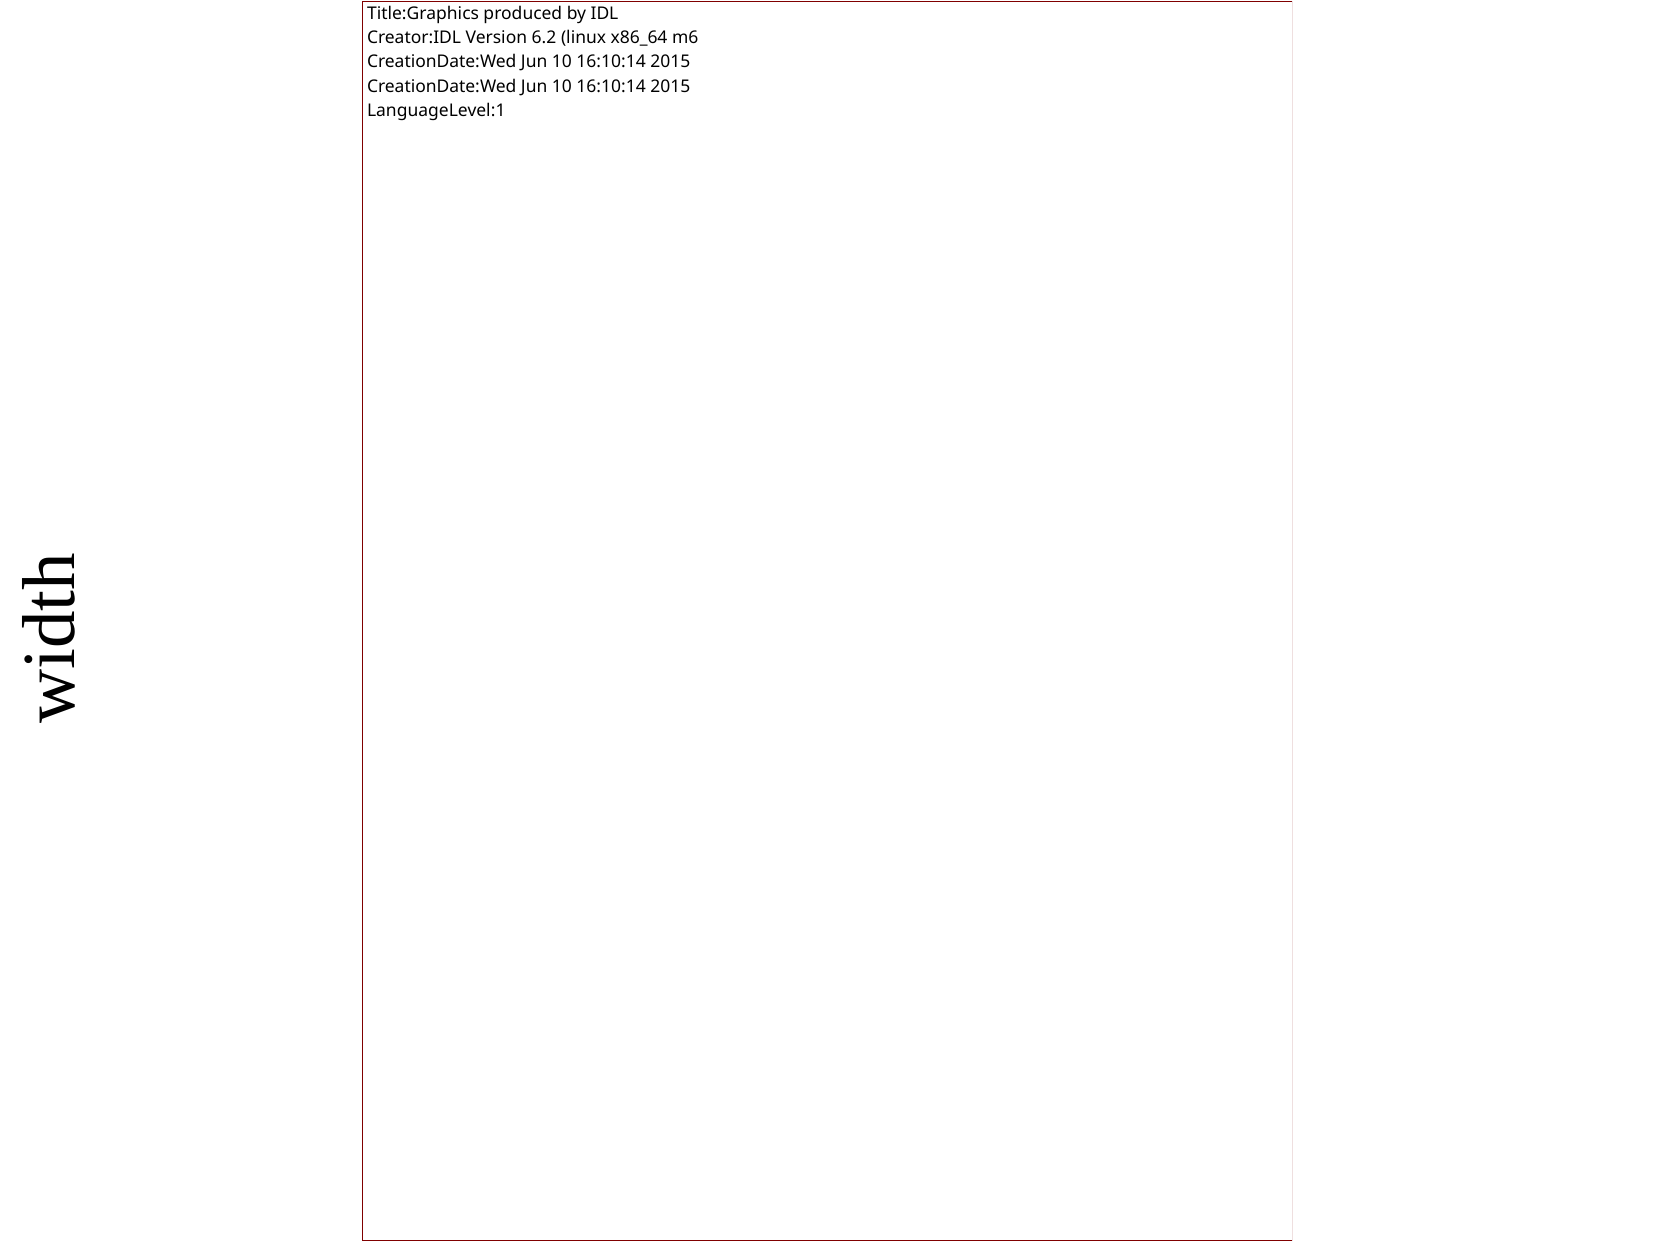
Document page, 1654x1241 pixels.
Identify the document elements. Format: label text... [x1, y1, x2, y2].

picture [361, 0, 1293, 1241]
text_box width [0, 501, 99, 739]
